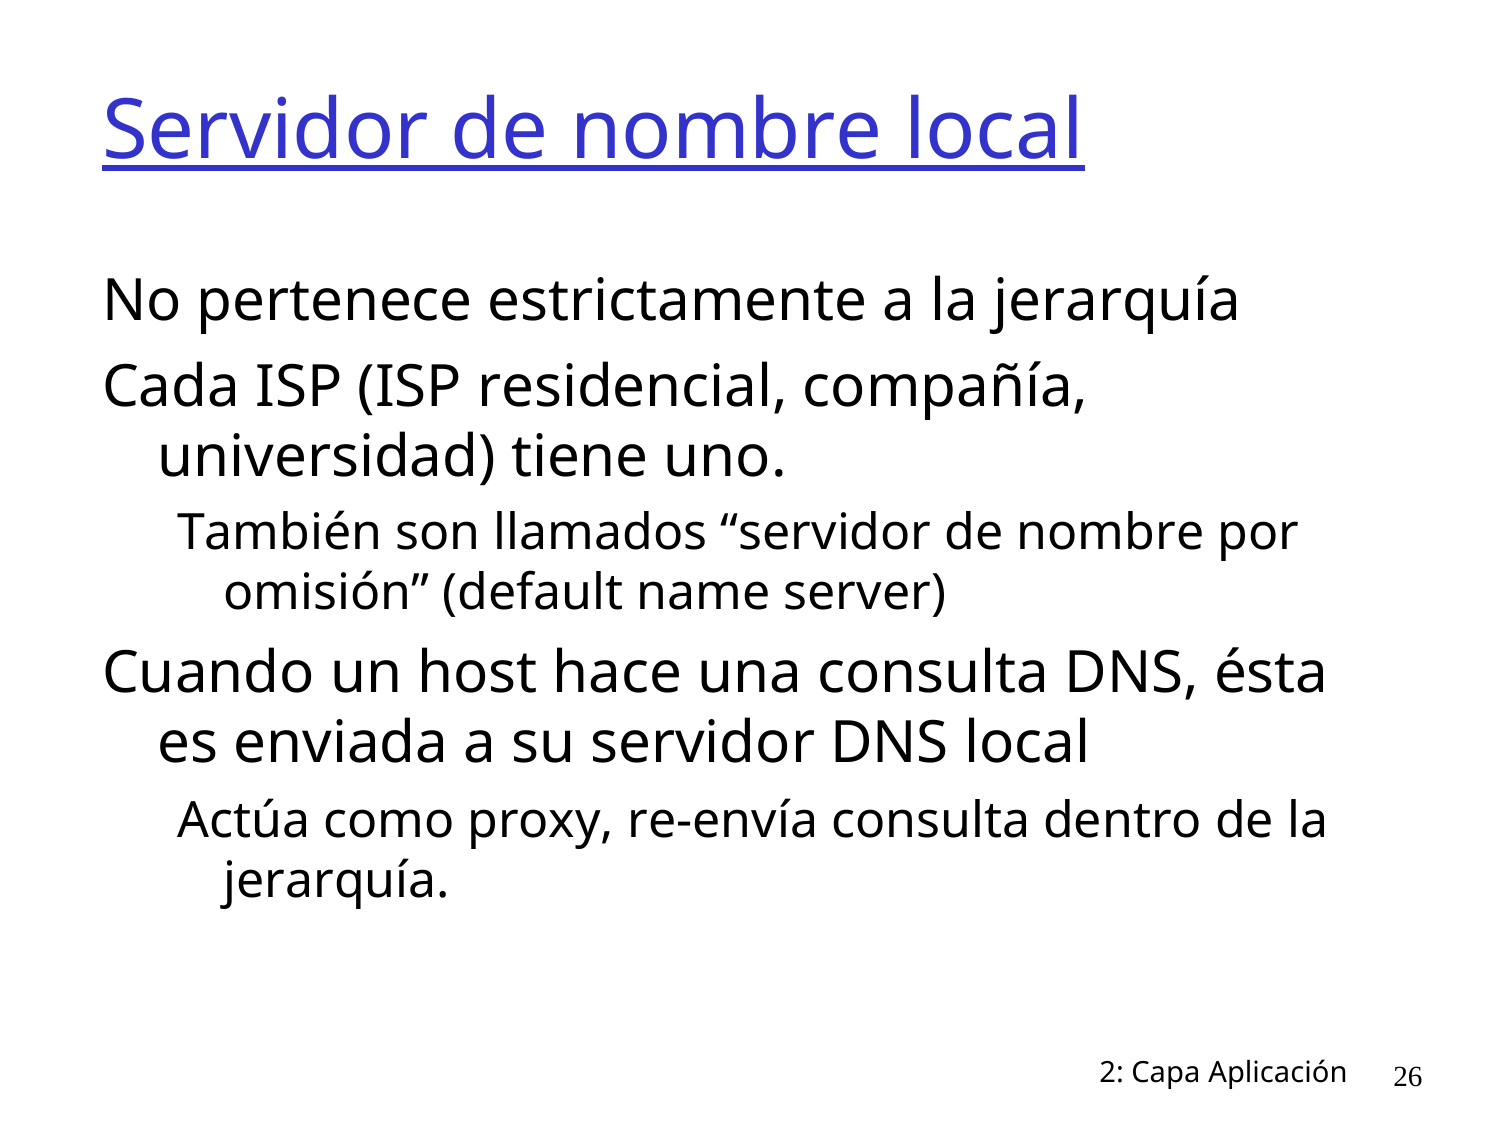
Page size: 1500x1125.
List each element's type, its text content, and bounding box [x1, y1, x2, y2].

text_box No pertenece estrictamente a la jerarquía Cada ISP (ISP residencial, compañía, universidad) tiene uno. También son llamados “servidor de nombre por omisión” (default name server)‏ Cuando un host hace una consulta DNS, ésta es enviada a su servidor DNS local Actúa como proxy, re-envía consulta dentro de la jerarquía. [87, 262, 1363, 1026]
text_box Servidor de nombre local [87, 37, 1363, 225]
